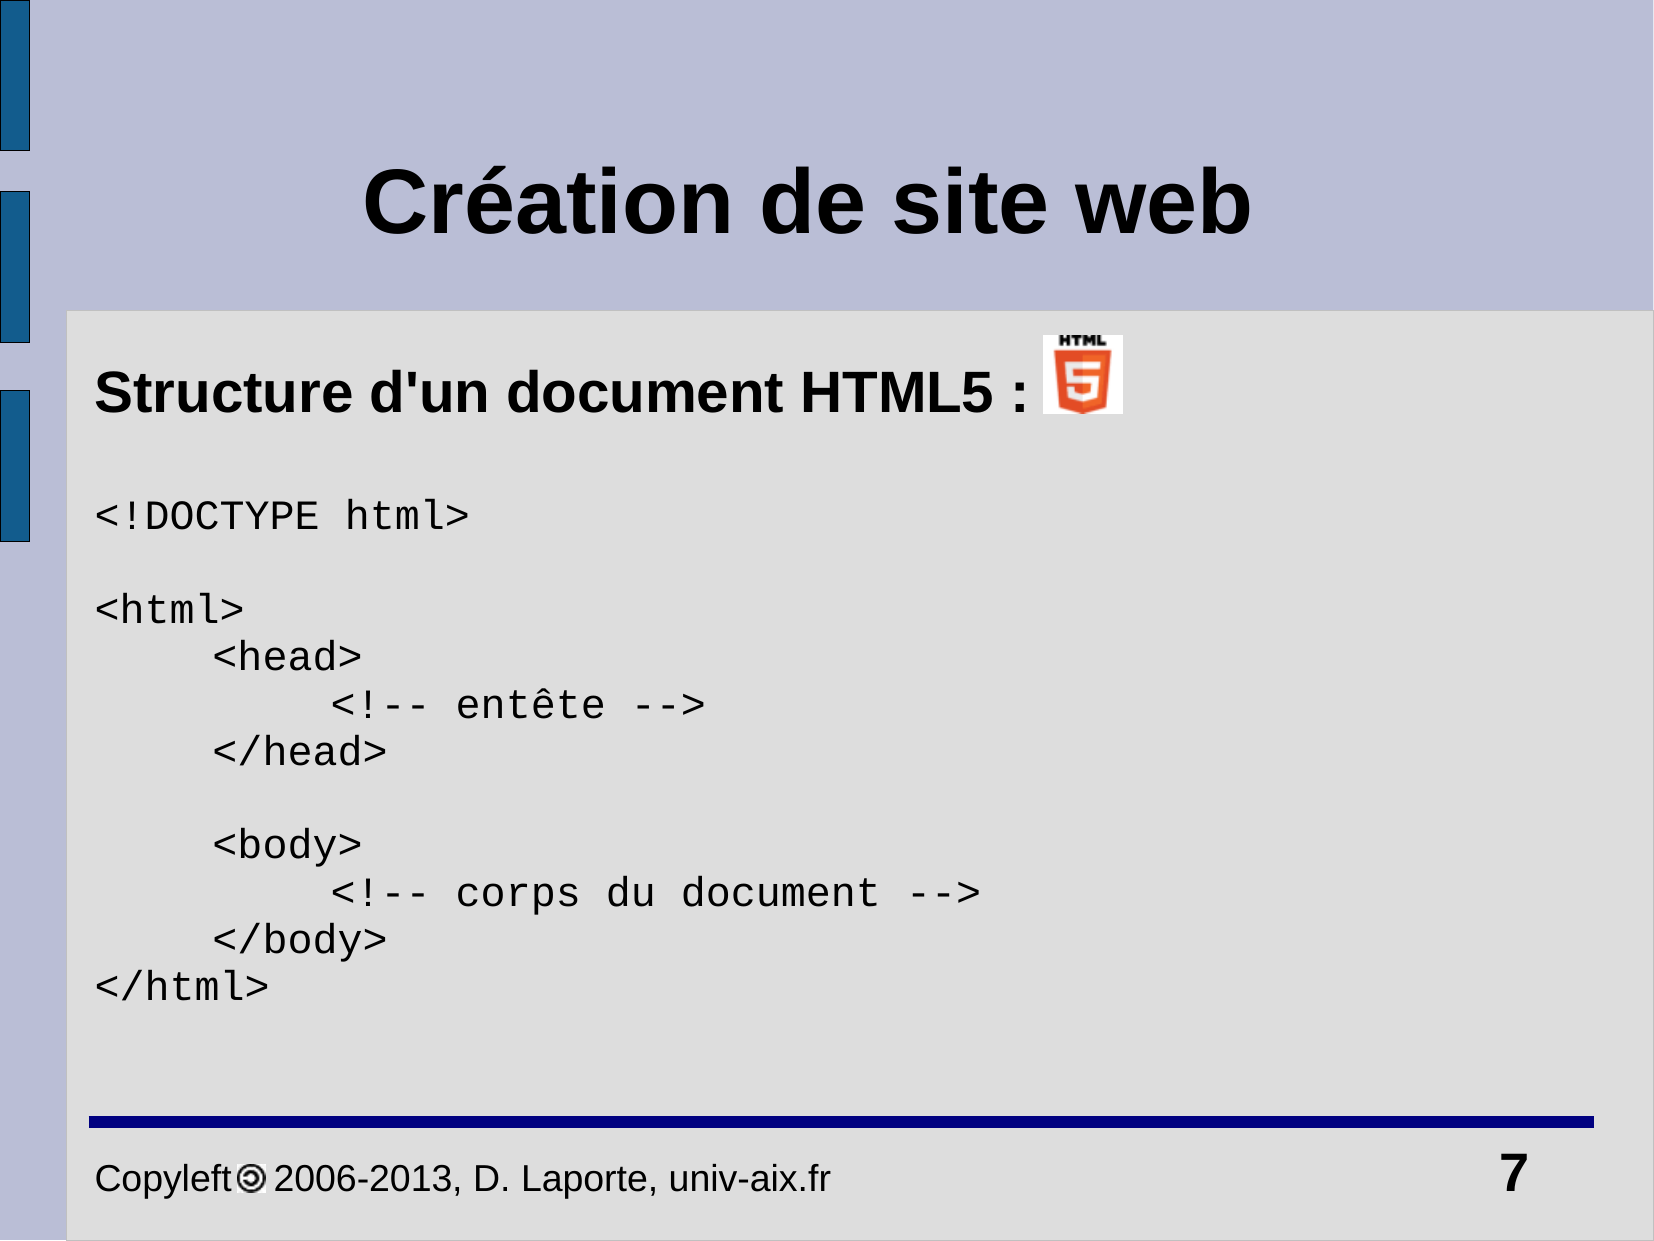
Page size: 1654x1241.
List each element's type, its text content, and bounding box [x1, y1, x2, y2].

picture [237, 1164, 266, 1193]
picture [1043, 335, 1123, 414]
text_box Structure d'un document HTML5 : <!DOCTYPE html> <html> <head> <!-- entête --> </head> <body> <!-- corps du document --> </body> </html> [88, 324, 1595, 1063]
